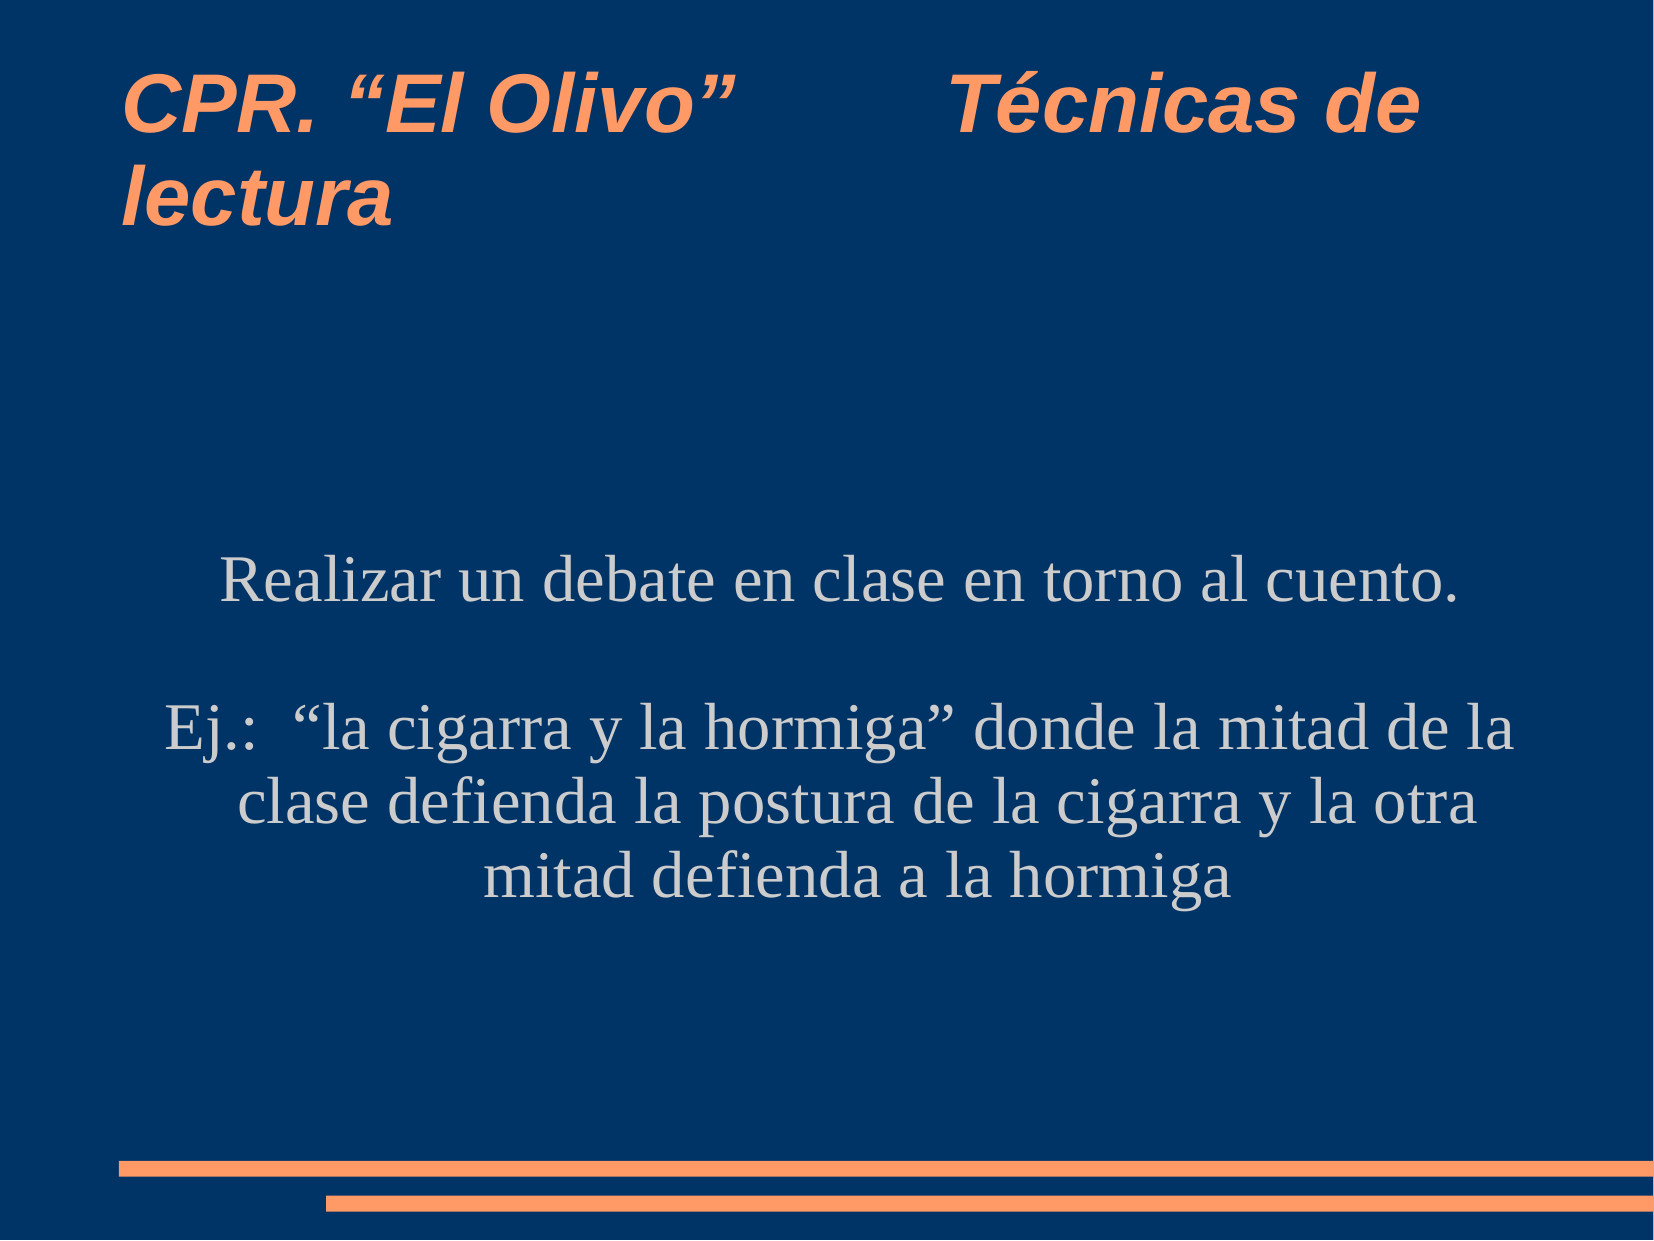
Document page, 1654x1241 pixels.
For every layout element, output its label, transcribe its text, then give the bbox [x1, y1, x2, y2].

subtitle Realizar un debate en clase en torno al cuento. Ej.: “la cigarra y la hormiga” donde la mitad de la clase defienda la postura de la cigarra y la otra mitad defienda a la hormiga [121, 322, 1561, 1132]
title CPR. “El Olivo” Técnicas de lectura [121, 46, 1534, 254]
